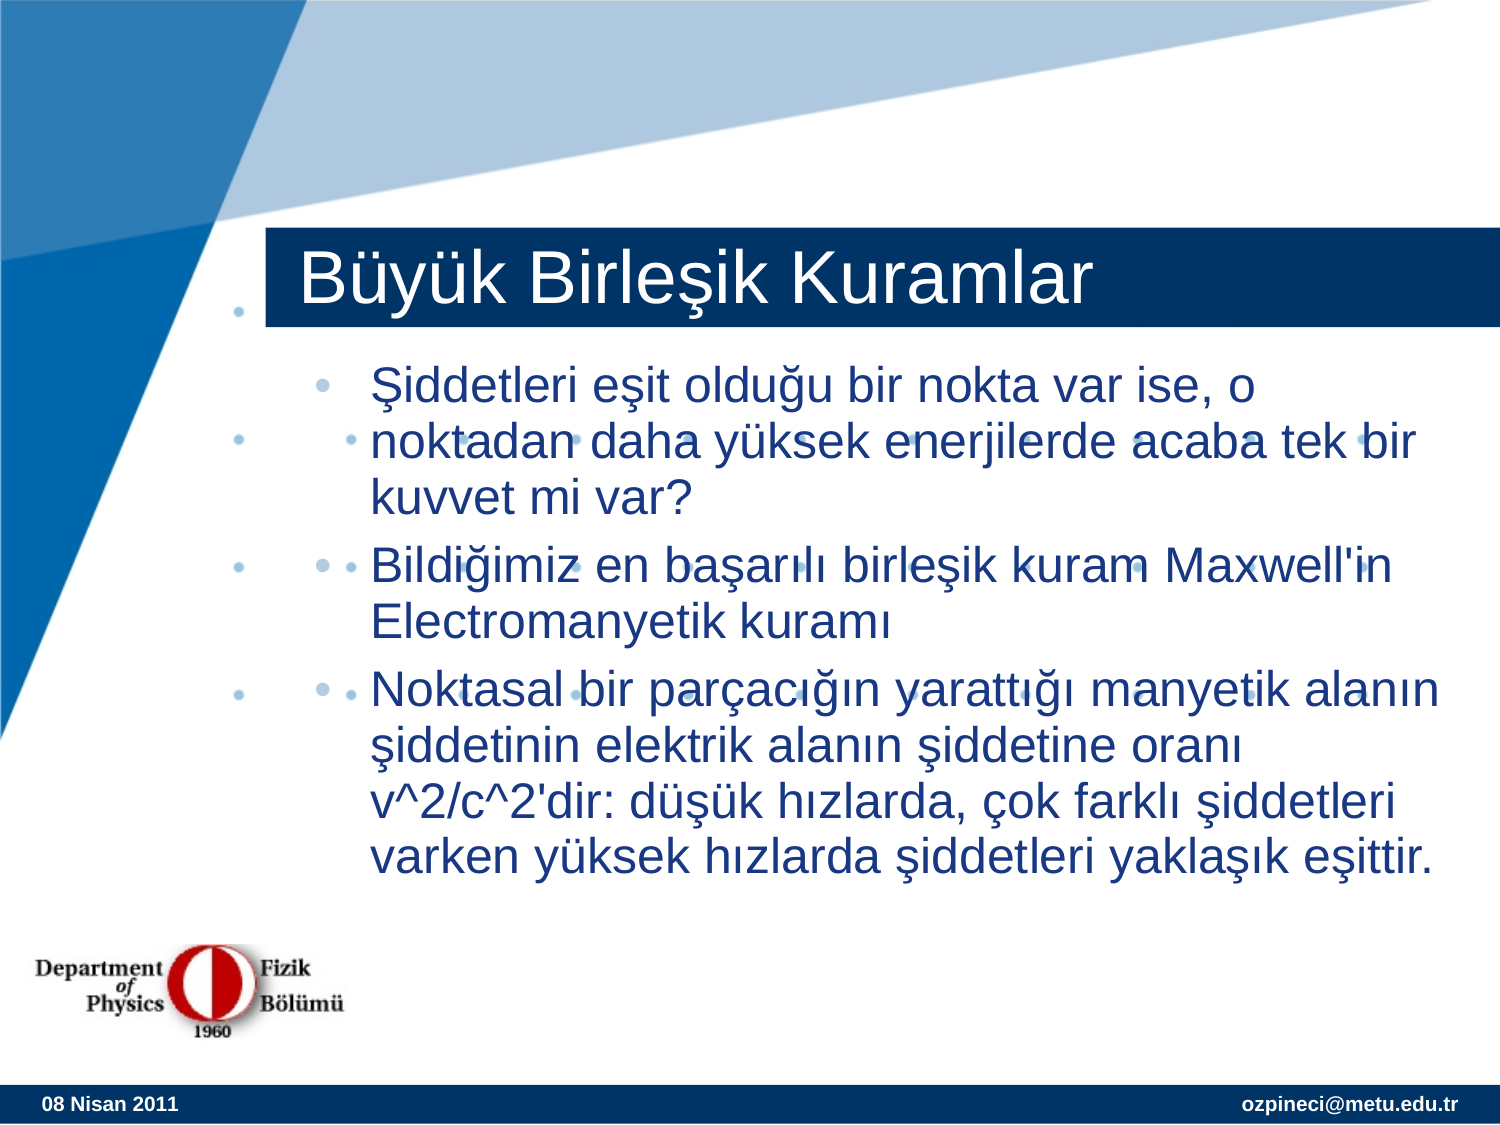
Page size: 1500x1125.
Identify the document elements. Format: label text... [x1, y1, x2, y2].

picture [29, 944, 394, 1041]
picture [0, 0, 1500, 842]
title Büyük Birleşik Kuramlar [265, 227, 1500, 328]
list Şiddetleri eşit olduğu bir nokta var ise, o noktadan daha yüksek enerjilerde acaba tek bir kuvvet mi var? Bildiğimiz en başarılı birleşik kuram Maxwell'in Electromanyetik kuramı Noktasal bir parçacığın yarattığı manyetik alanın şiddetinin elektrik alanın şiddetine oranı v^2/c^2'dir: düşük hızlarda, çok farklı şiddetleri varken yüksek hızlarda şiddetleri yaklaşık eşittir. [299, 350, 1475, 1013]
